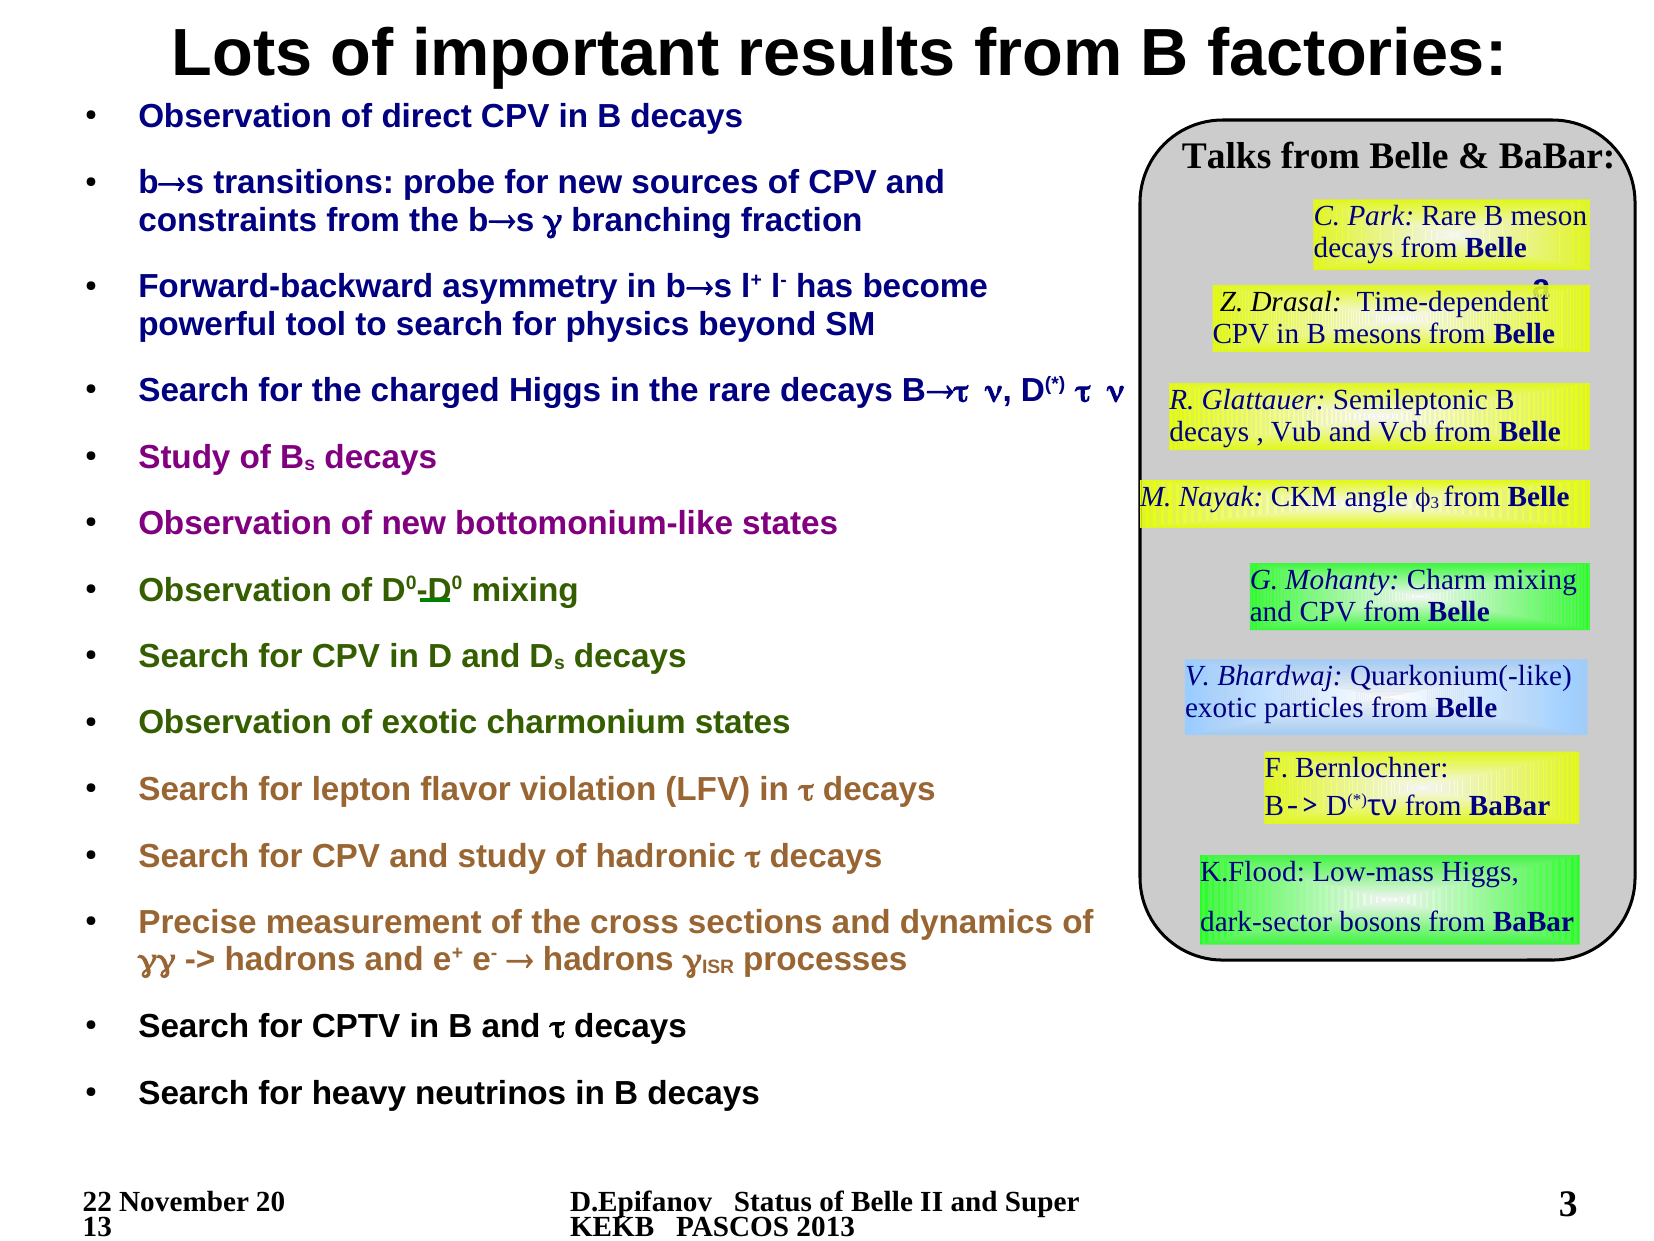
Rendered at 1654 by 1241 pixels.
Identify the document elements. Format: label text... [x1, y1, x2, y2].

text_box [1556, 151, 1636, 960]
text_box C. Park: Rare B meson decays from Belle [1313, 199, 1591, 271]
text_box K.Flood: Low-mass Higgs, dark-sector bosons from BaBar [1200, 855, 1580, 945]
title Lots of important results from B factories: [82, 15, 1636, 91]
text_box M. Nayak: CKM angle 3 from Belle [1140, 480, 1591, 528]
text_box [1556, 120, 1600, 135]
text_box R. Glattauer: Semileptonic B decays , Vub and Vcb from Belle [1169, 383, 1591, 451]
text_box G. Mohanty: Charm mixing and CPV from Belle [1249, 563, 1591, 631]
text_box V. Bhardwaj: Quarkonium(-like) exotic particles from Belle [1185, 659, 1588, 736]
text_box Talks from Belle & BaBar: [1181, 135, 1617, 178]
text_box Z. Drasal: Time-dependent CPV in B mesons from Belle [1212, 285, 1591, 352]
list Observation of direct CPV in B decays bs transitions: probe for new sources of CPV and constraints from the bs  branching fraction Forward-backward asymmetry in bs l+ l- has become a powerful tool to search for physics beyond SM Search for the charged Higgs in the rare decays B n, D(*)   Study of Bs decays Observation of new bottomonium-like states Observation of D0-D0 mixing Search for CPV in D and Ds decays Observation of exotic charmonium states Search for lepton flavor violation (LFV) in  decays Search for CPV and study of hadronic  decays Precise measurement of the cross sections and dynamics of  -> hadrons and e+ e-  hadrons ISR processes Search for CPTV in B and  decays Search for heavy neutrinos in B decays [67, 97, 1556, 1186]
text_box F. Bernlochner: B-> D(*)τν from BaBar [1264, 751, 1580, 823]
